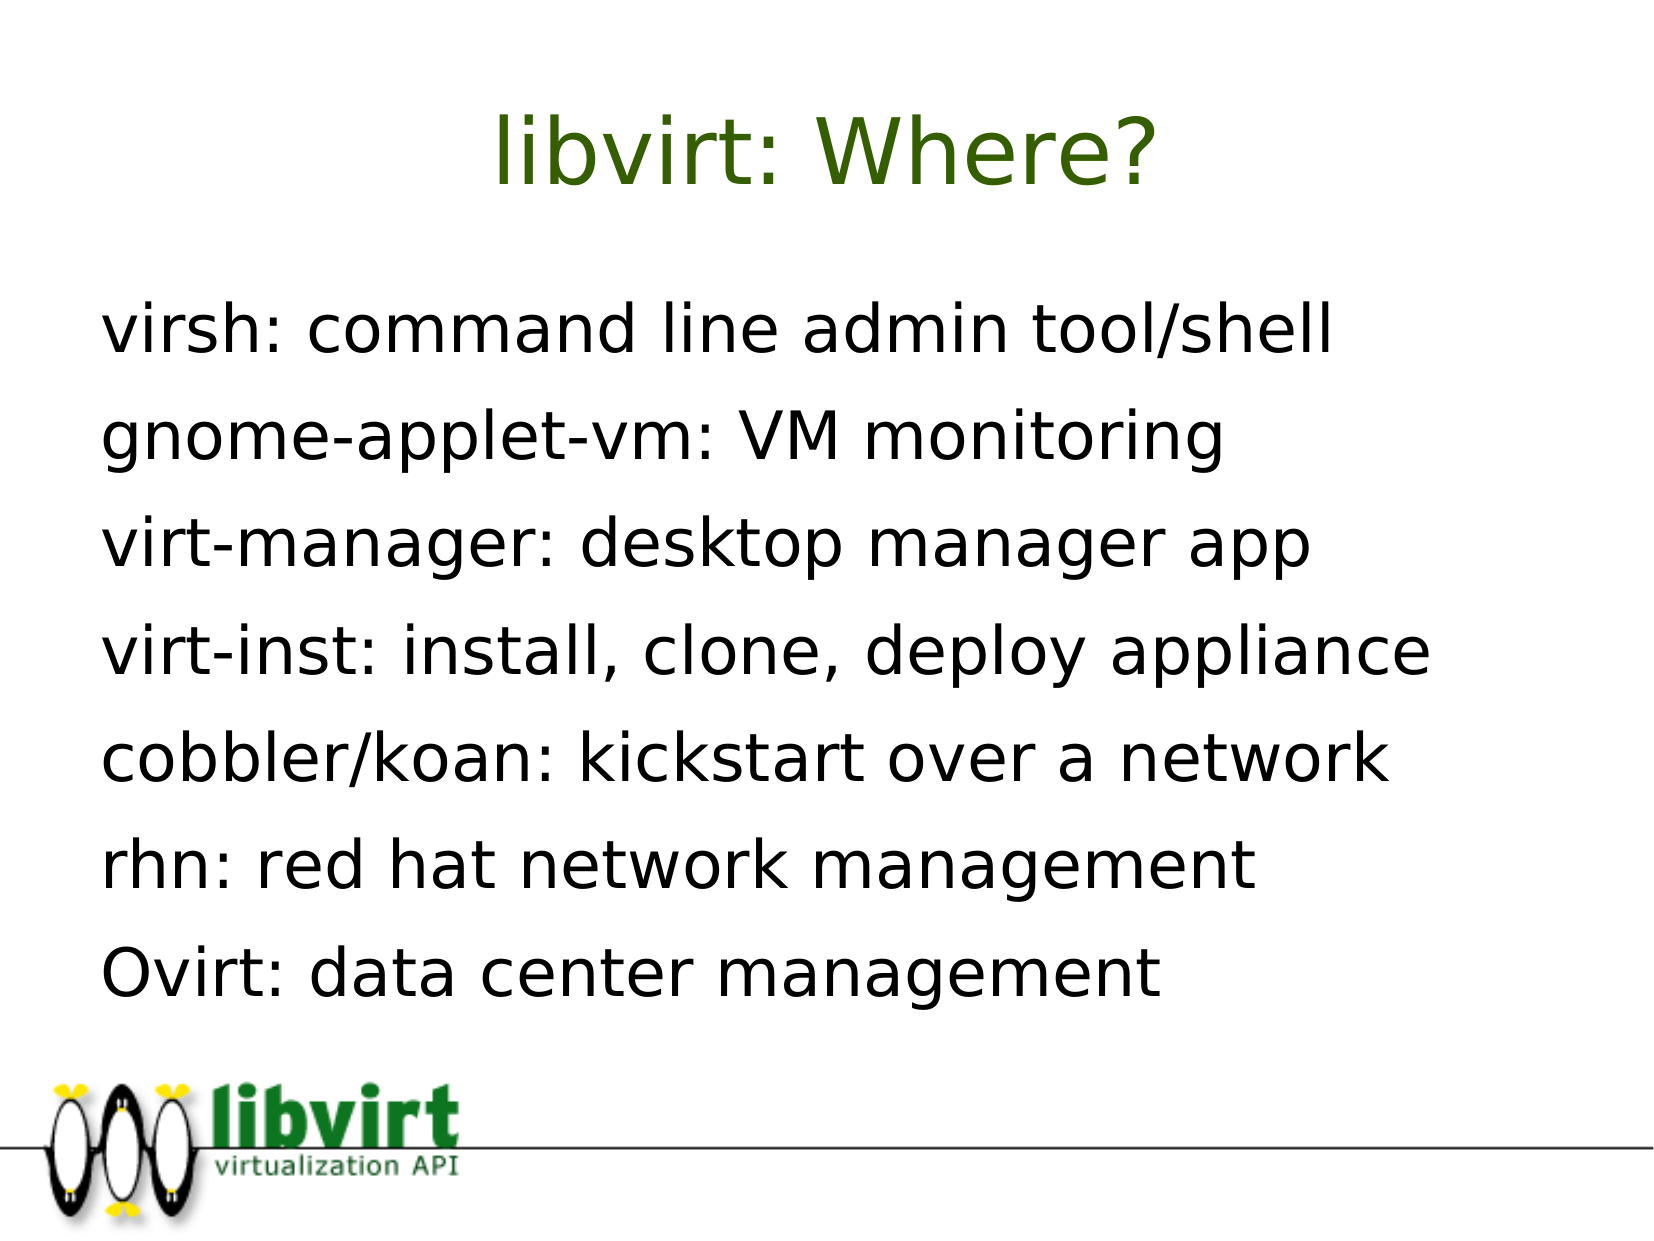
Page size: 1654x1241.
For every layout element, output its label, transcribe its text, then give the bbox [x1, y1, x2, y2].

list virsh: command line admin tool/shell gnome-applet-vm: VM monitoring virt-manager: desktop manager app virt-inst: install, clone, deploy appliance cobbler/koan: kickstart over a network rhn: red hat network management Ovirt: data center management [82, 290, 1571, 1109]
title libvirt: Where? [82, 49, 1571, 257]
picture [0, 1076, 1654, 1241]
